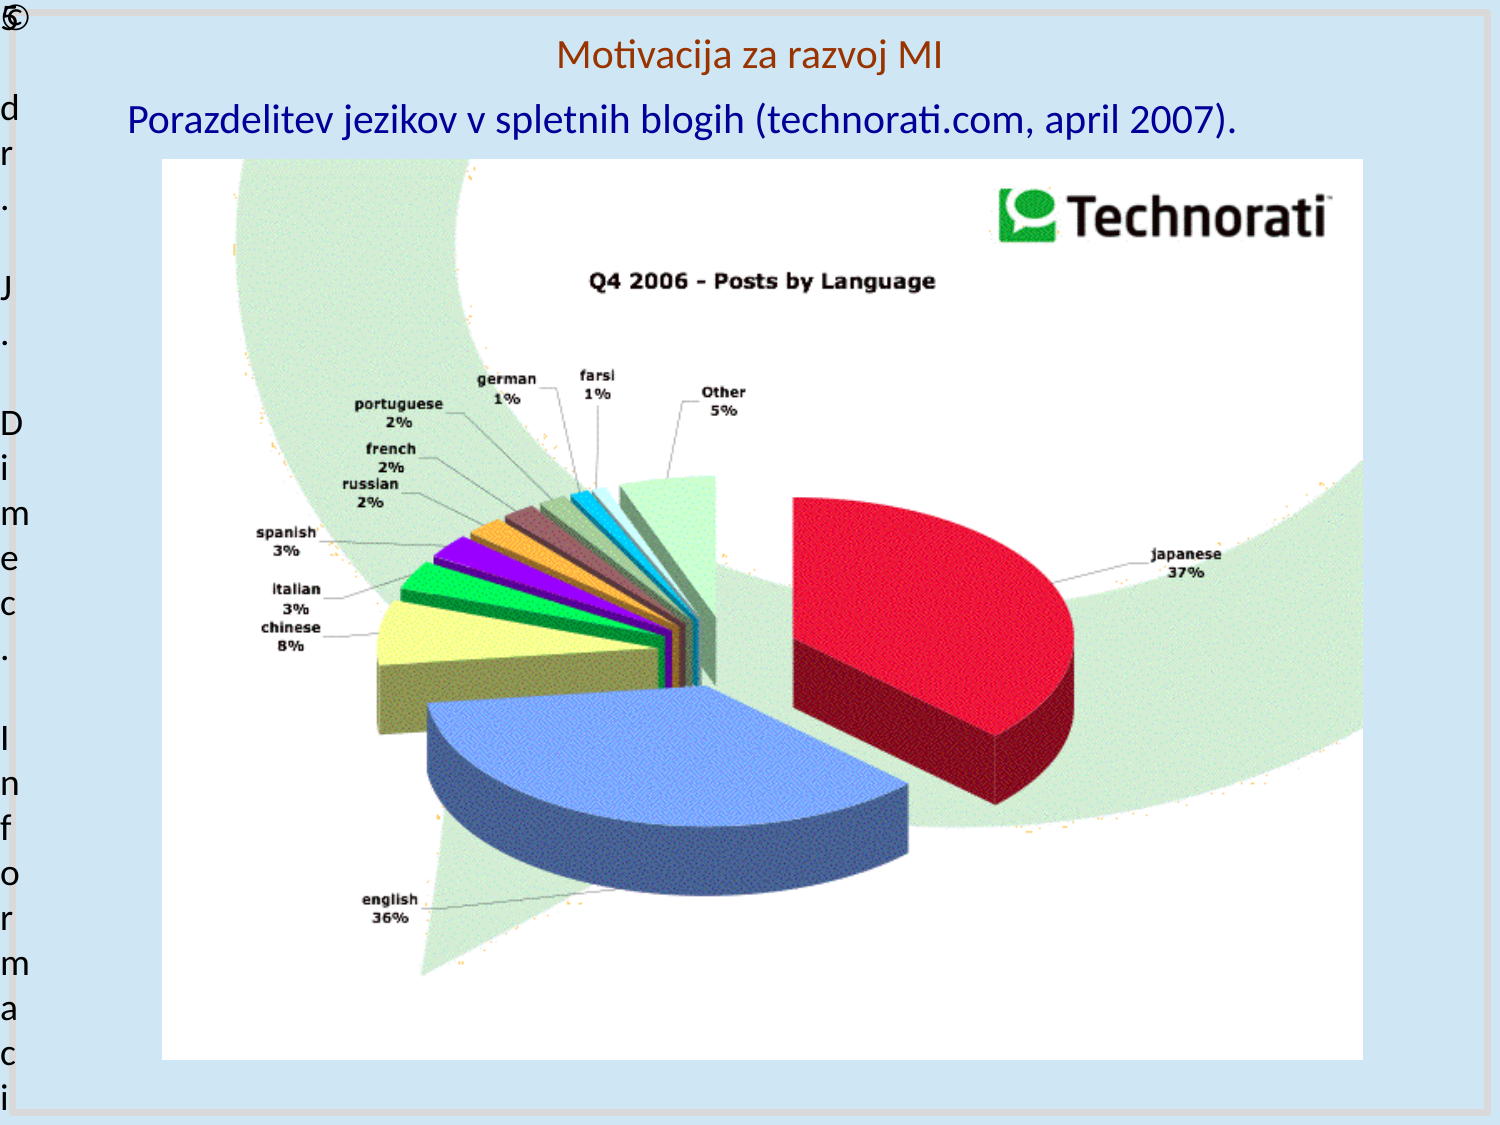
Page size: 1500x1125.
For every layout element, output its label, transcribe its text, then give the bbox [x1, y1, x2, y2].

title Motivacija za razvoj MI [37, 19, 1463, 85]
list Porazdelitev jezikov v spletnih blogih (technorati.com, april 2007). [112, 90, 1397, 184]
picture [162, 159, 1363, 1060]
